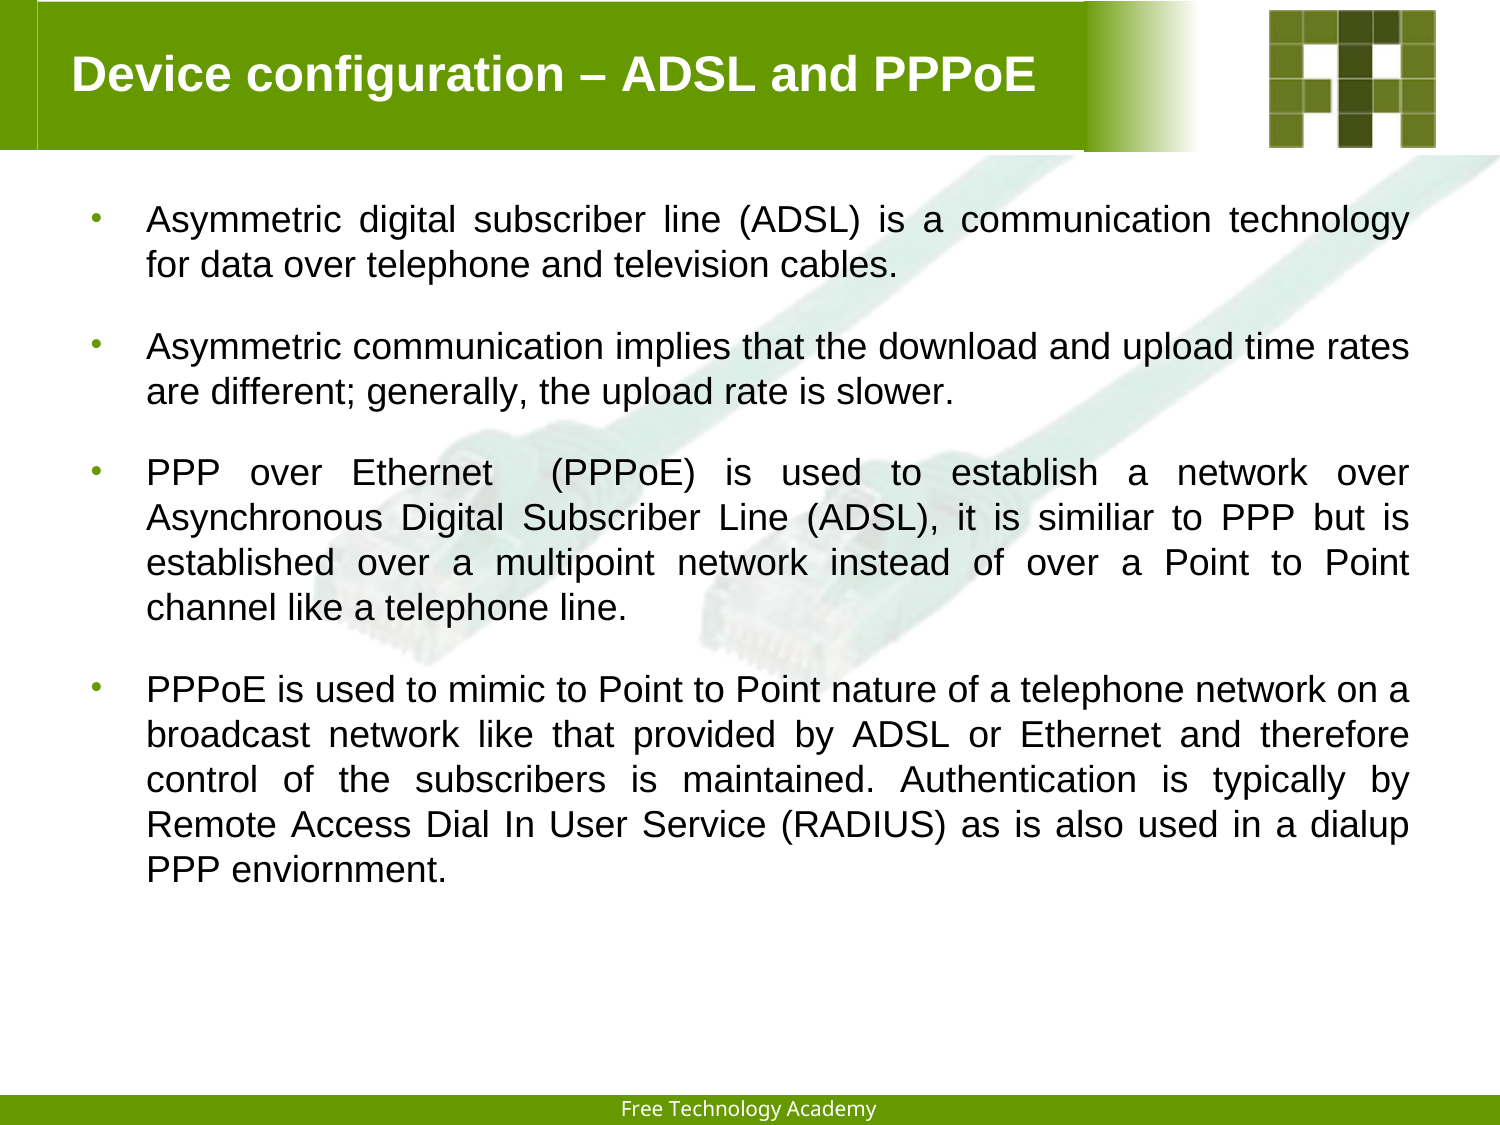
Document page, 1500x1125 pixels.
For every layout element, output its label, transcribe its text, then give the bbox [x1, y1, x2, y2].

list Asymmetric digital subscriber line (ADSL) is a communication technology for data over telephone and television cables. Asymmetric communication implies that the download and upload time rates are different; generally, the upload rate is slower. PPP over Ethernet (PPPoE) is used to establish a network over Asynchronous Digital Subscriber Line (ADSL), it is similiar to PPP but is established over a multipoint network instead of over a Point to Point channel like a telephone line. PPPoE is used to mimic to Point to Point nature of a telephone network on a broadcast network like that provided by ADSL or Ethernet and therefore control of the subscribers is maintained. Authentication is typically by Remote Access Dial In User Service (RADIUS) as is also used in a dialup PPP enviornment. [75, 187, 1426, 1063]
title Device configuration – ADSL and PPPoE [56, 1, 1107, 152]
picture [1269, 10, 1436, 148]
